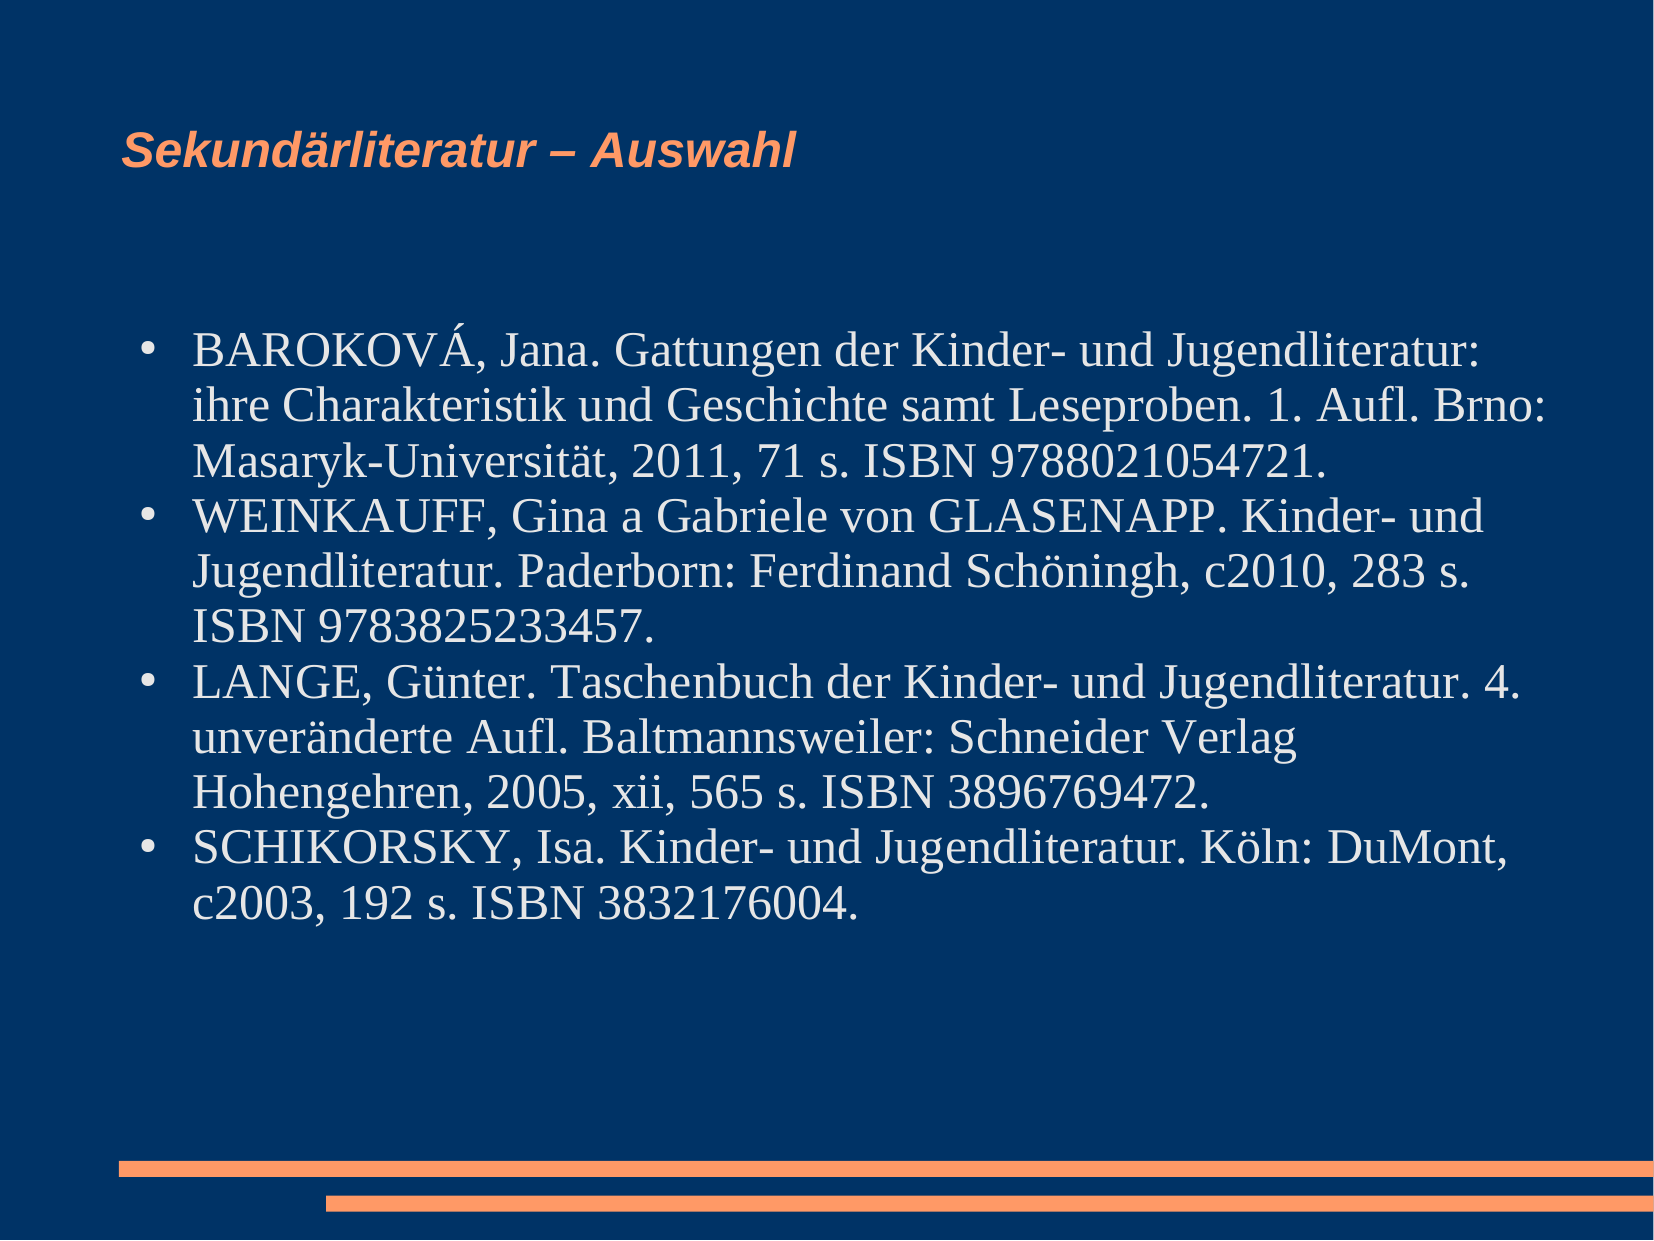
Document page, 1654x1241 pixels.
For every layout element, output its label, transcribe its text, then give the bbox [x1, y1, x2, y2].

list BAROKOVÁ, Jana. Gattungen der Kinder- und Jugendliteratur: ihre Charakteristik und Geschichte samt Leseproben. 1. Aufl. Brno: Masaryk-Universität, 2011, 71 s. ISBN 9788021054721. WEINKAUFF, Gina a Gabriele von GLASENAPP. Kinder- und Jugendliteratur. Paderborn: Ferdinand Schöningh, c2010, 283 s. ISBN 9783825233457. LANGE, Günter. Taschenbuch der Kinder- und Jugendliteratur. 4. unveränderte Aufl. Baltmannsweiler: Schneider Verlag Hohengehren, 2005, xii, 565 s. ISBN 3896769472. SCHIKORSKY, Isa. Kinder- und Jugendliteratur. Köln: DuMont, c2003, 192 s. ISBN 3832176004. [121, 322, 1561, 1132]
title Sekundärliteratur – Auswahl [121, 46, 1534, 254]
